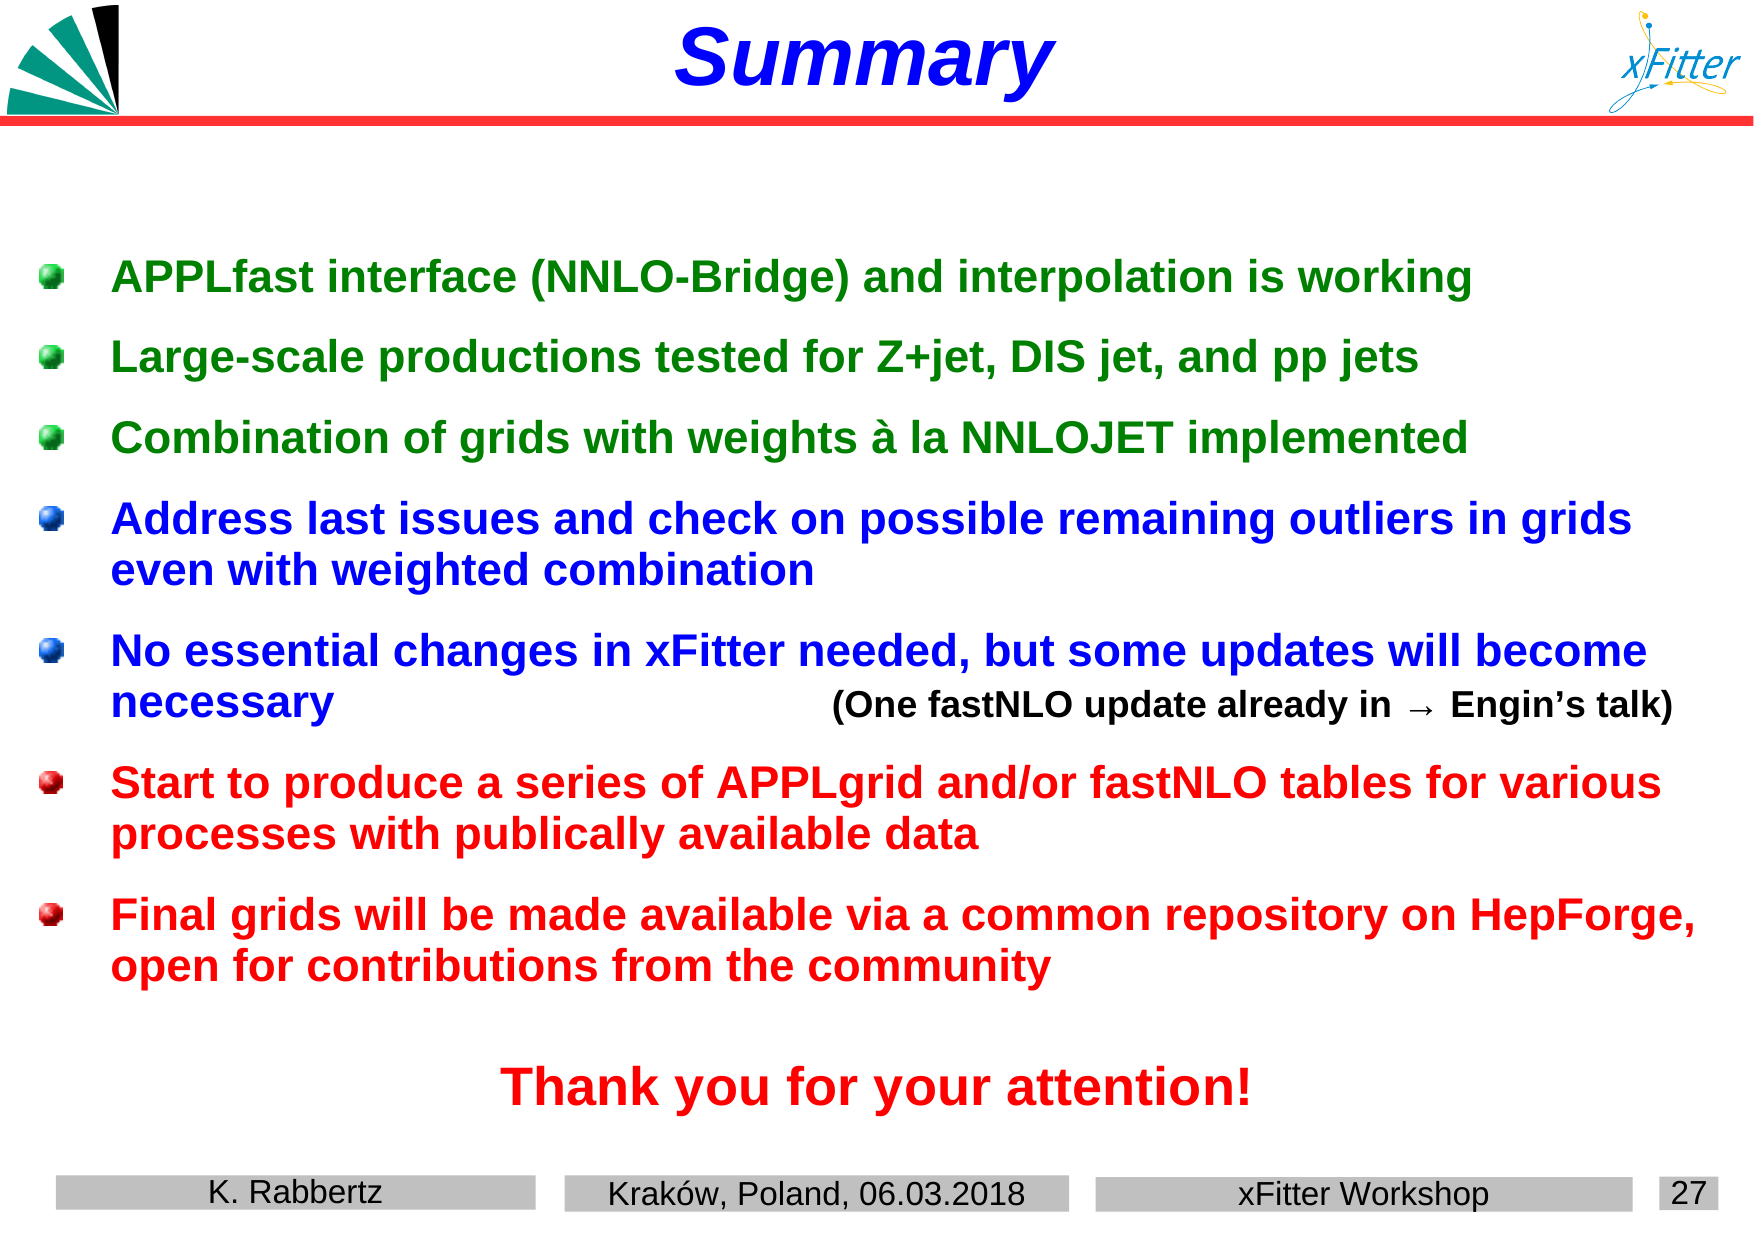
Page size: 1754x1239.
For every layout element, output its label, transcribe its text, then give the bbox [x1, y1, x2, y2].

picture [7, 5, 119, 116]
list APPLfast interface (NNLO-Bridge) and interpolation is working Large-scale productions tested for Z+jet, DIS jet, and pp jets Combination of grids with weights à la NNLOJET implemented Address last issues and check on possible remaining outliers in grids even with weighted combination No essential changes in xFitter needed, but some updates will become necessary (One fastNLO update already in → Engin’s talk) Start to produce a series of APPLgrid and/or fastNLO tables for various processes with publically available data Final grids will be made available via a common repository on HepForge, open for contributions from the community [27, 169, 1730, 1154]
picture [1609, 11, 1741, 113]
text_box Thank you for your attention! [488, 1050, 1267, 1124]
title Summary [123, 0, 1606, 114]
